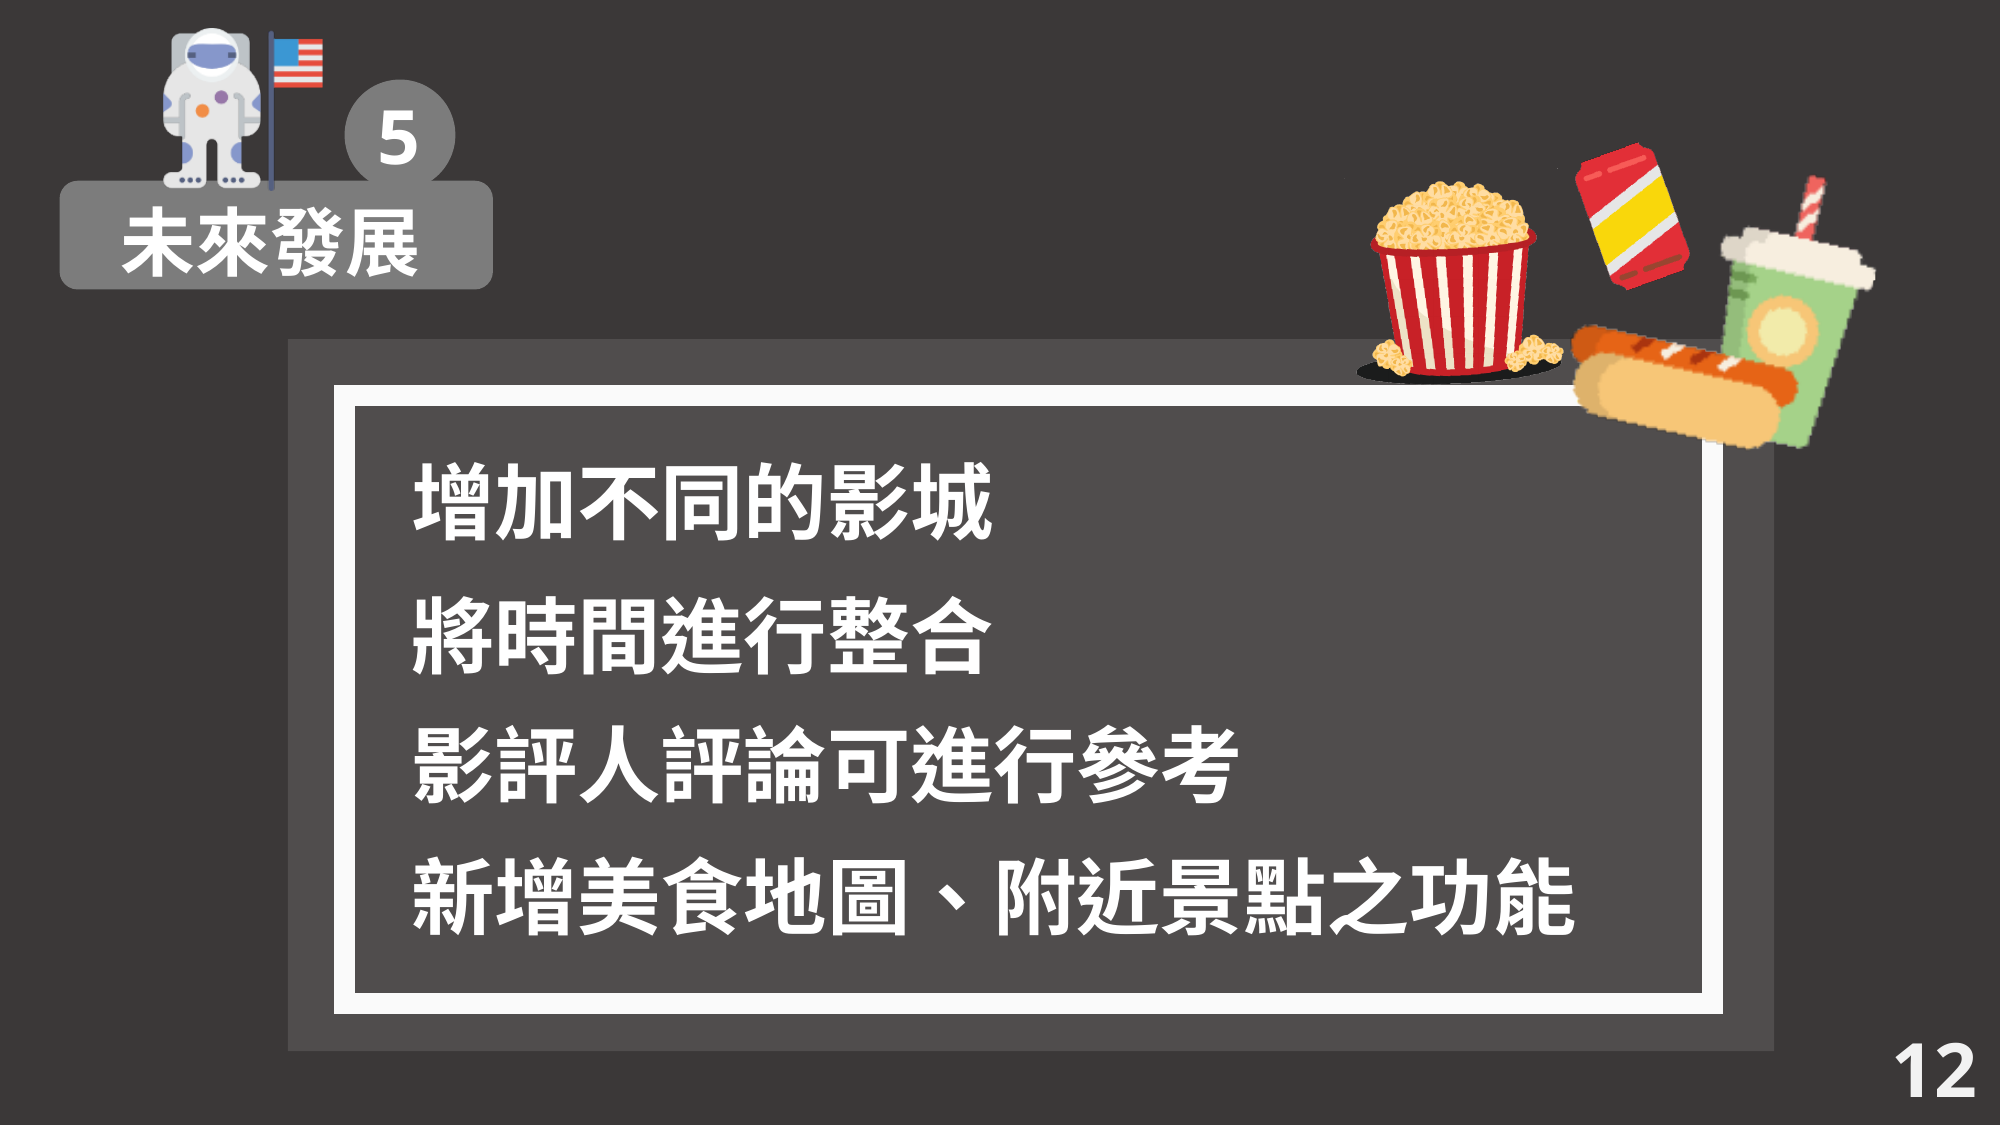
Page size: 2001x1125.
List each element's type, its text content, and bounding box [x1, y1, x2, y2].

text_box 5 [362, 81, 438, 188]
text_box 12 [1876, 1014, 2000, 1121]
picture [162, 29, 324, 187]
text_box 增加不同的影城 [396, 442, 1080, 559]
text_box 影評人評論可進行參考 [396, 706, 1379, 823]
text_box 未來發展 [105, 187, 545, 294]
text_box 將時間進行整合 [396, 576, 1080, 693]
text_box [0, 0, 2000, 1125]
picture [1344, 129, 1894, 469]
text_box 新增美食地圖、附近景點之功能 [396, 838, 1710, 955]
